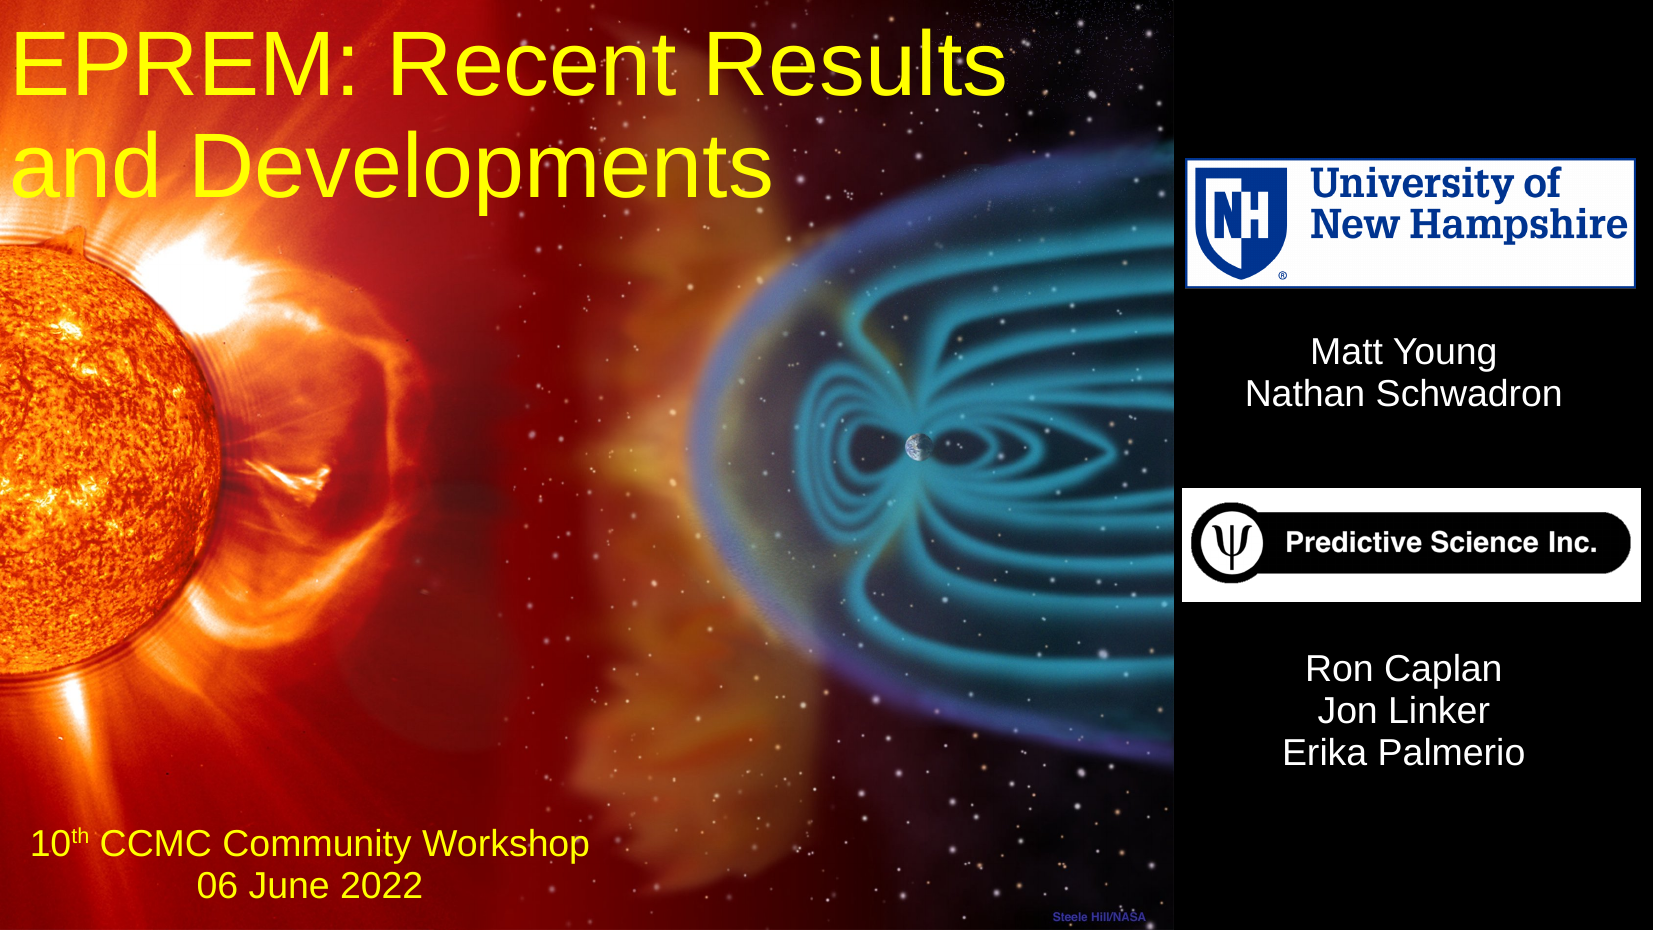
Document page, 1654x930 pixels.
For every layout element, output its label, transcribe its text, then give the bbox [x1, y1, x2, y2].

text_box Matt Young Nathan Schwadron [1230, 323, 1578, 422]
text_box [1179, 485, 1645, 606]
text_box Ron Caplan Jon Linker Erika Palmerio [1267, 639, 1541, 781]
picture [0, 0, 1174, 930]
text_box 10th CCMC Community Workshop 06 June 2022 [15, 814, 605, 916]
picture [1185, 494, 1636, 593]
title EPREM: Recent Results and Developments [10, 12, 1156, 218]
picture [1185, 158, 1636, 295]
